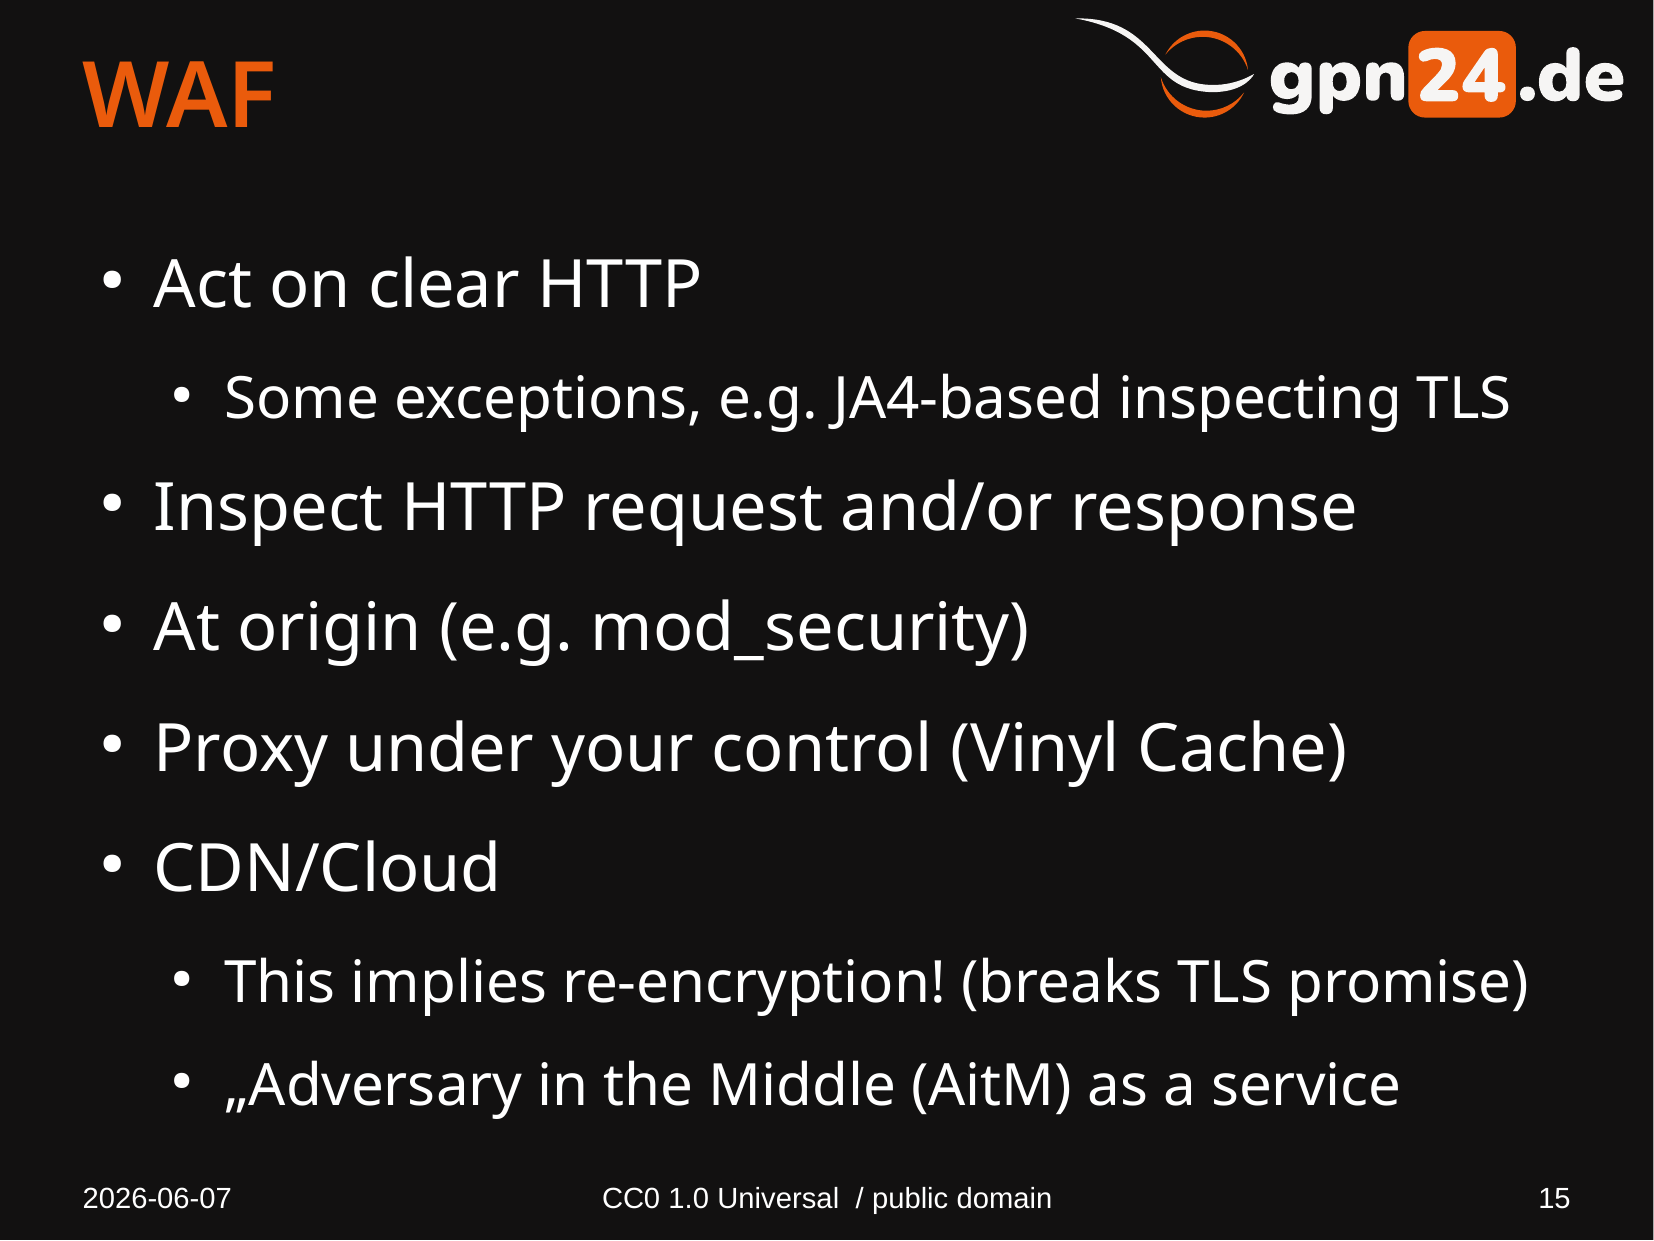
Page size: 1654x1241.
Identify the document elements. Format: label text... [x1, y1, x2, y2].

list Act on clear HTTP Some exceptions, e.g. JA4-based inspecting TLS Inspect HTTP request and/or response At origin (e.g. mod_security) Proxy under your control (Vinyl Cache) CDN/Cloud This implies re-encryption! (breaks TLS promise) „Adversary in the Middle (AitM) as a service [82, 236, 1571, 1029]
title WAF [82, 28, 1004, 155]
